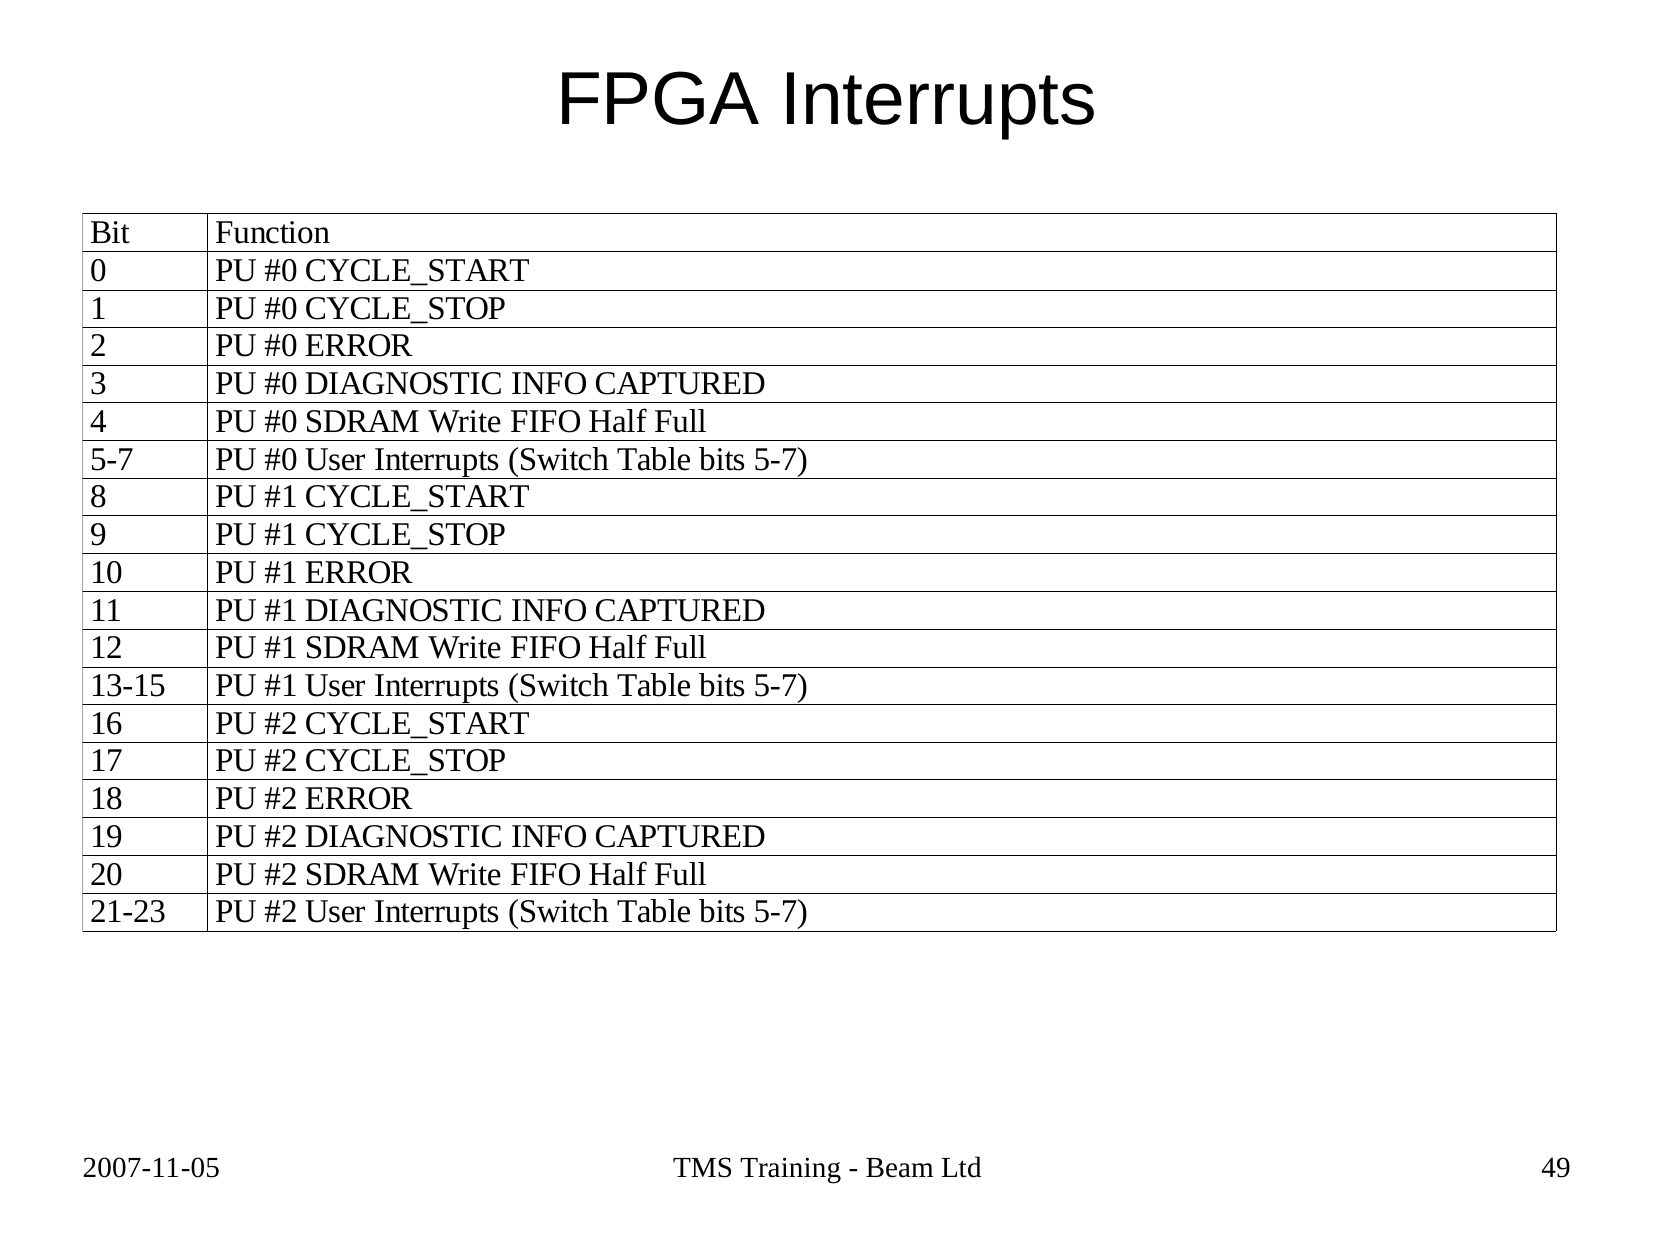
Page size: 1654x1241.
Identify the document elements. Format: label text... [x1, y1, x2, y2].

chart [82, 177, 1571, 1123]
title FPGA Interrupts [82, 56, 1571, 141]
